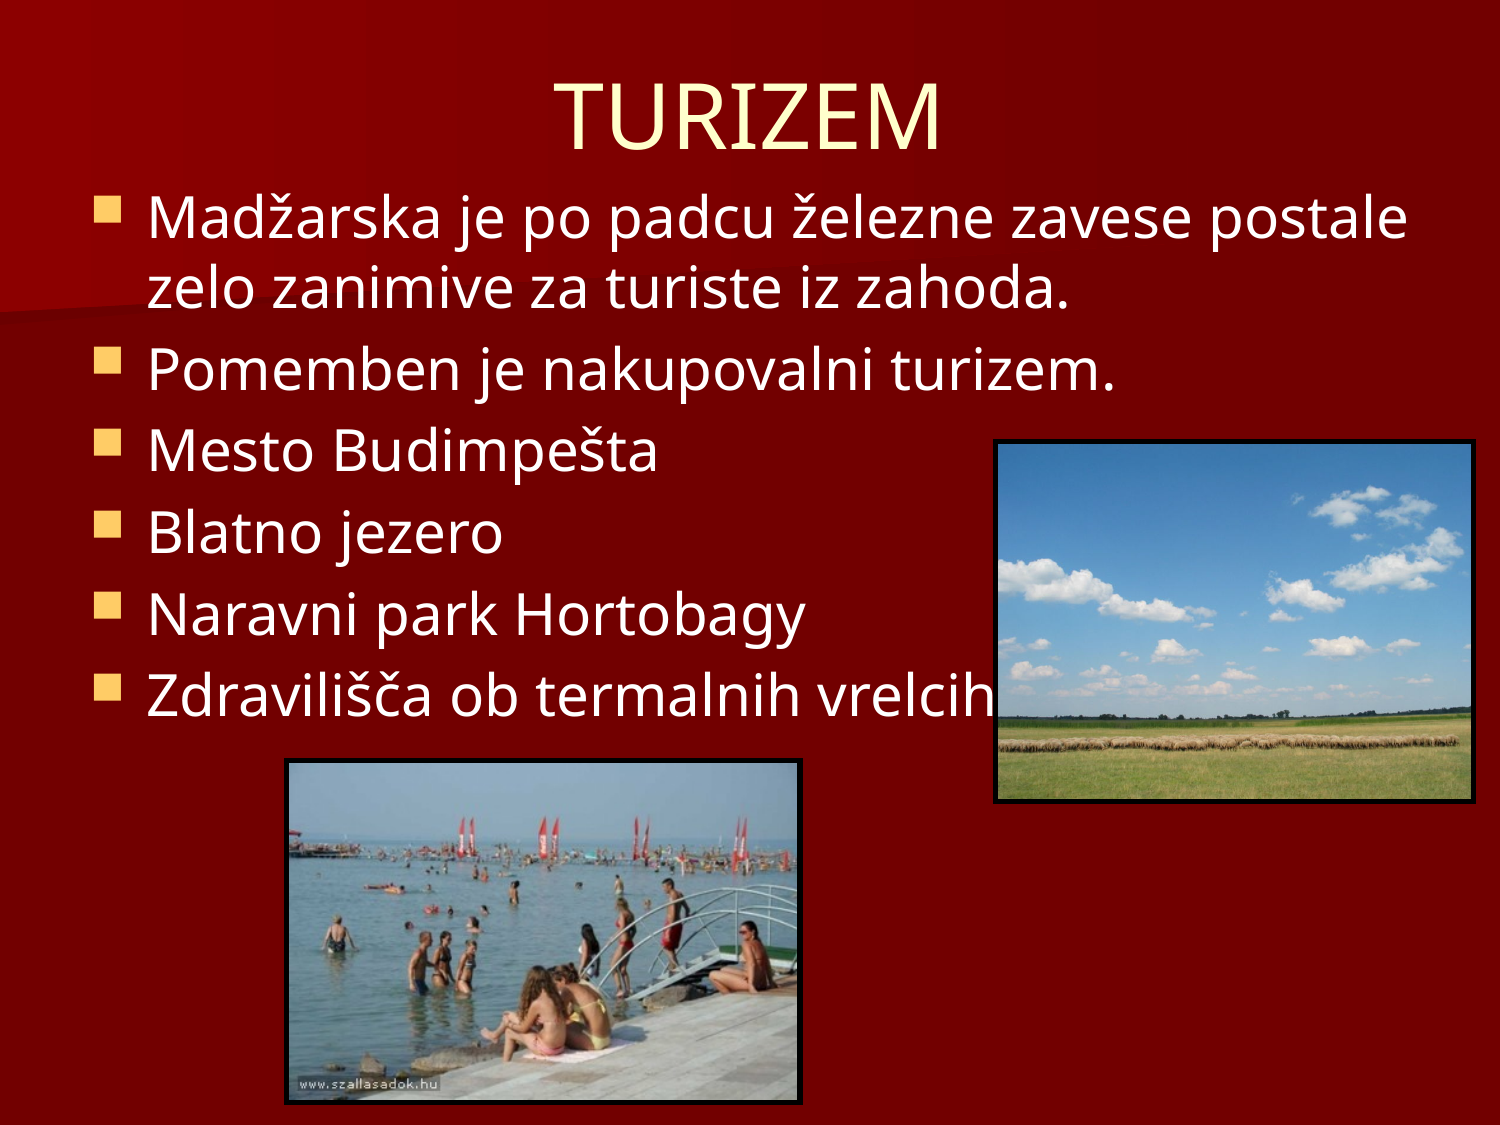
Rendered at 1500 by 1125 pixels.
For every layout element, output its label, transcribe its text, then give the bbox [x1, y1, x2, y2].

list Madžarska je po padcu železne zavese postale zelo zanimive za turiste iz zahoda. Pomemben je nakupovalni turizem. Mesto Budimpešta Blatno jezero Naravni park Hortobagy Zdravilišča ob termalnih vrelcih [75, 172, 1425, 1000]
picture [998, 444, 1471, 799]
picture [289, 763, 798, 1100]
title TURIZEM [75, 19, 1425, 172]
